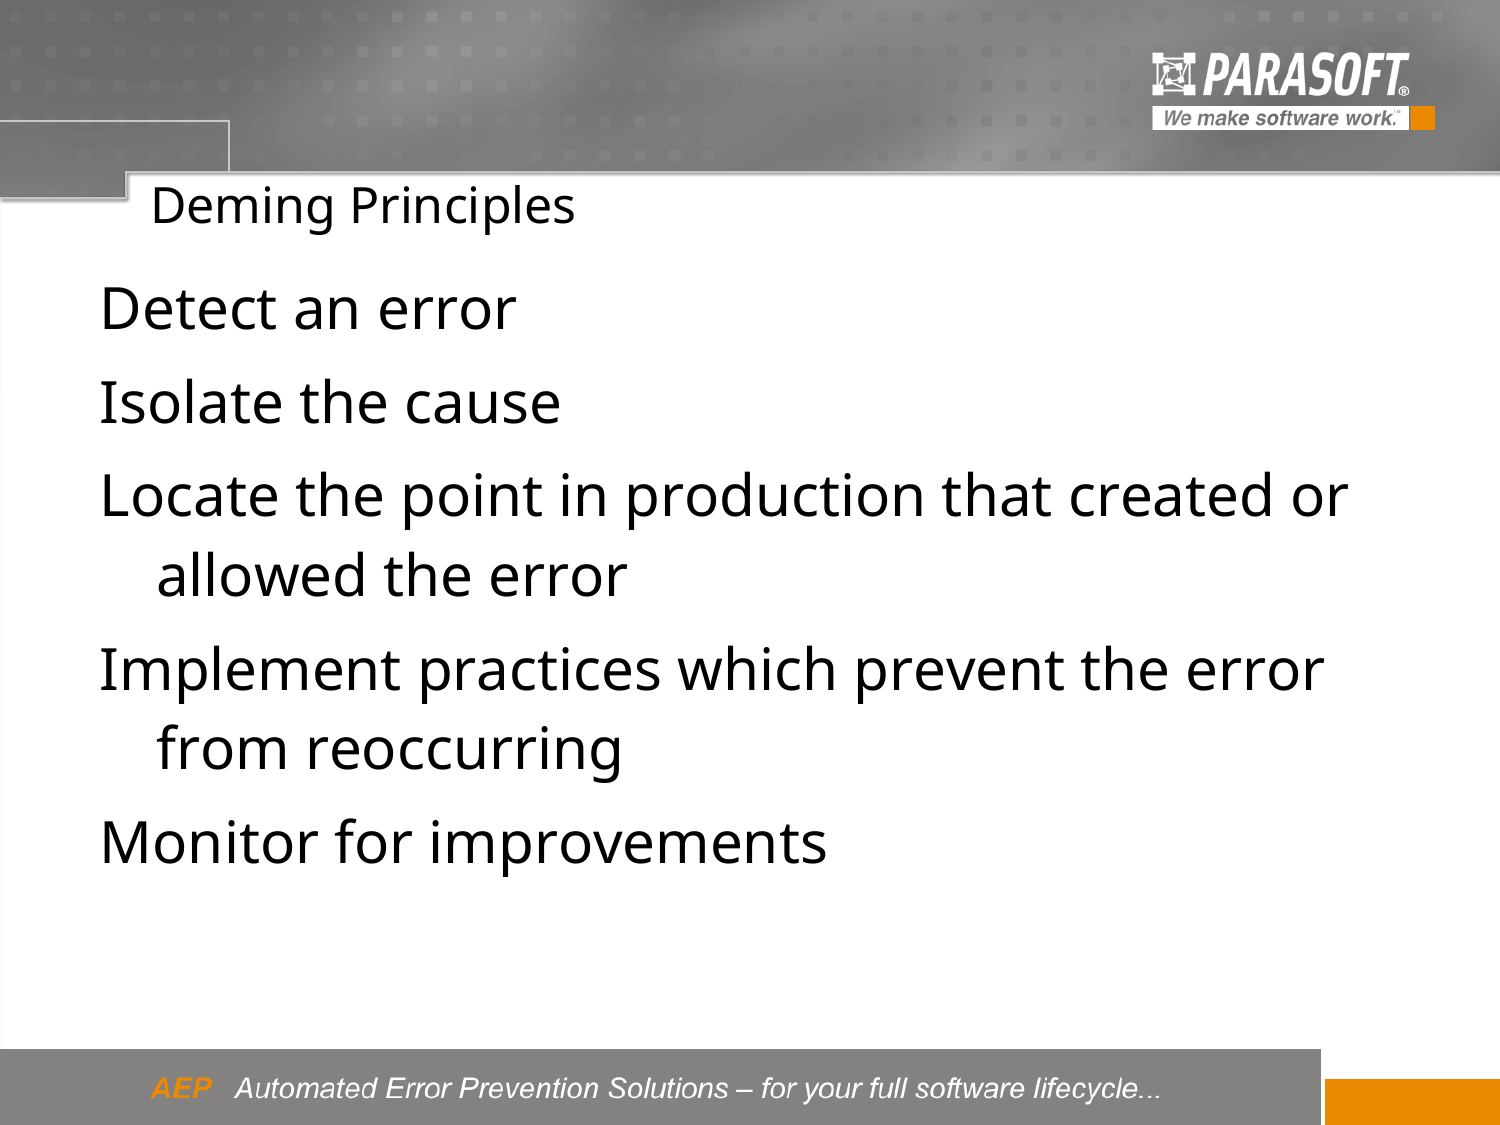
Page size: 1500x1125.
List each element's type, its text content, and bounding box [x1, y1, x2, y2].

list Detect an error Isolate the cause Locate the point in production that created or allowed the error Implement practices which prevent the error from reoccurring Monitor for improvements [99, 267, 1450, 995]
picture [0, 0, 1500, 1125]
title Deming Principles [150, 173, 1426, 235]
